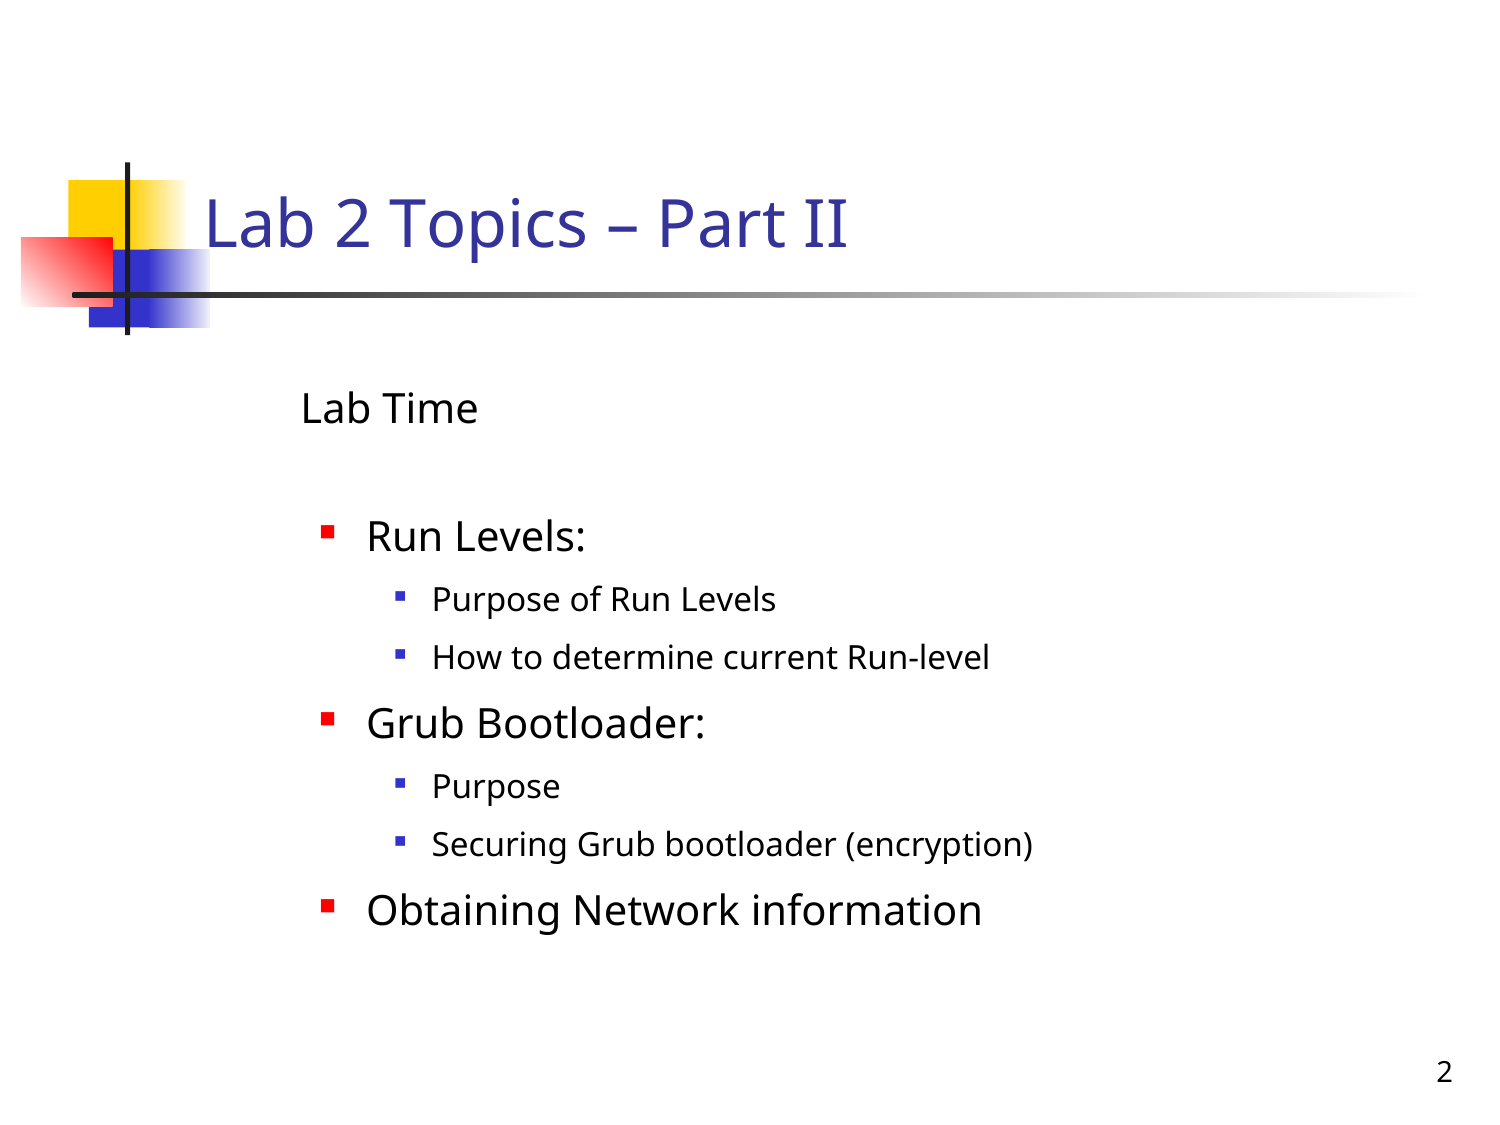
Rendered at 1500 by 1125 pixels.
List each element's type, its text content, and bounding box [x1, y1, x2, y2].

title Lab 2 Topics – Part II [188, 35, 1468, 276]
list Lab Time Run Levels: Purpose of Run Levels How to determine current Run-level Grub Bootloader: Purpose Securing Grub bootloader (encryption) Obtaining Network information [229, 365, 1434, 997]
